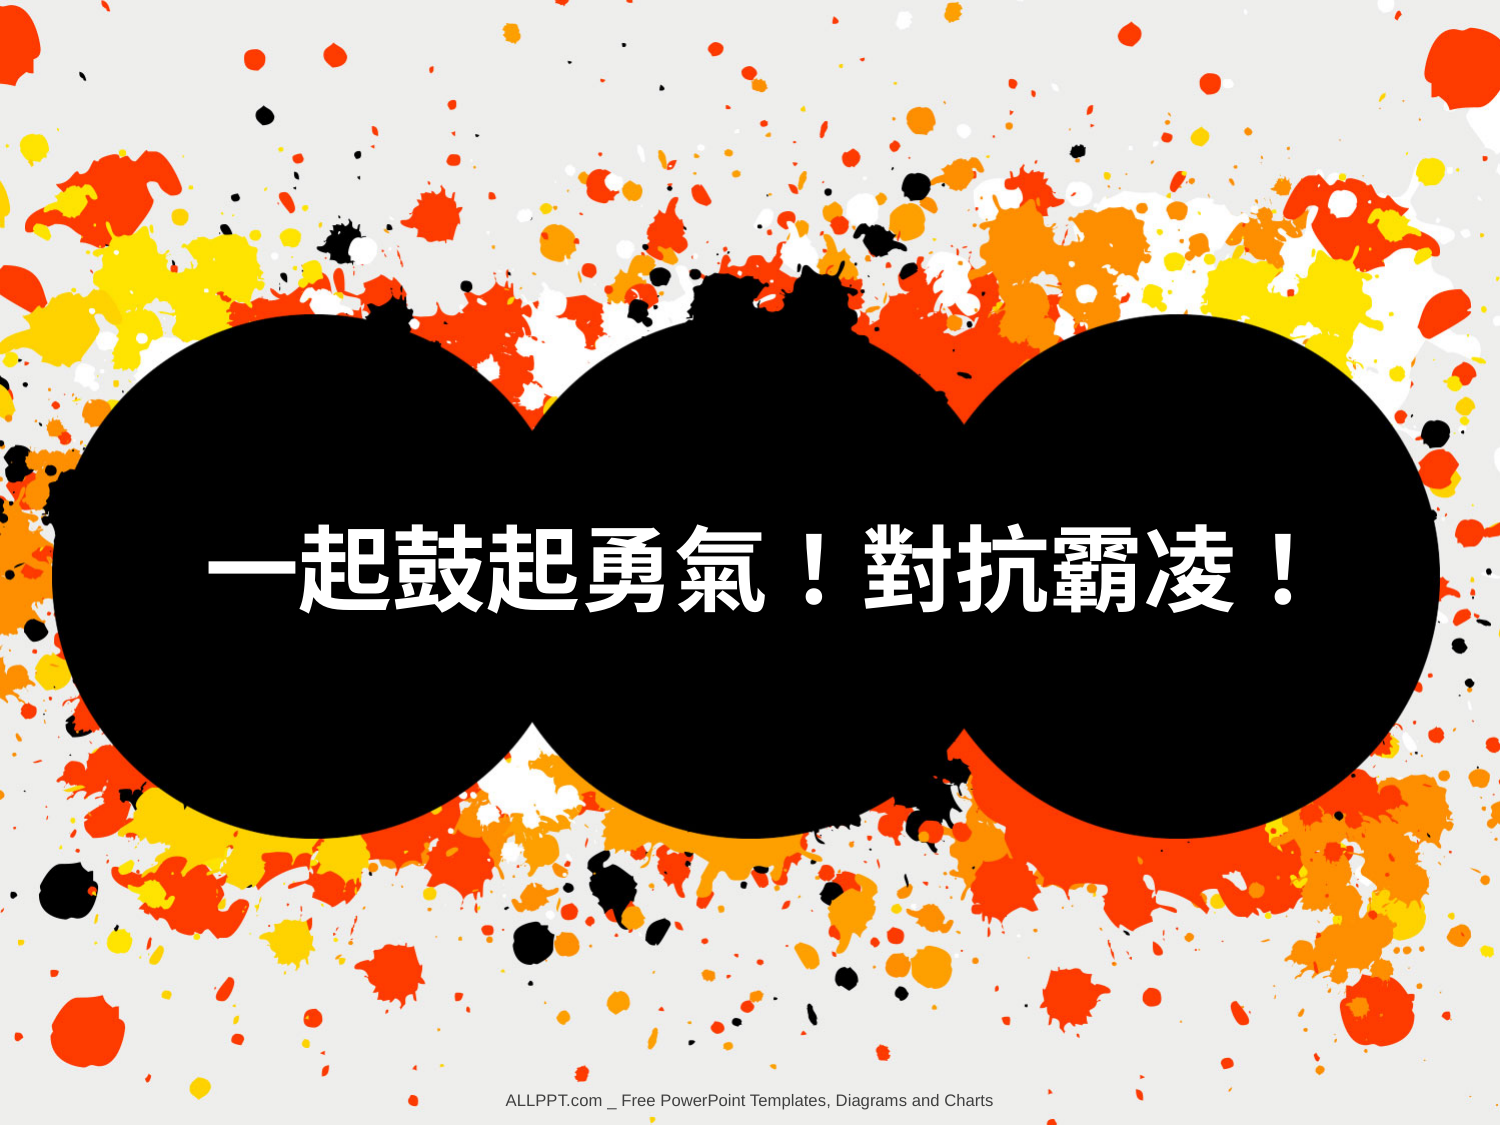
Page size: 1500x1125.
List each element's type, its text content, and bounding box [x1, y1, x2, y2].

text_box ALLPPT.com _ Free PowerPoint Templates, Diagrams and Charts [0, 1082, 1500, 1118]
text_box 一起鼓起勇氣！對抗霸凌！ [17, 503, 1500, 633]
